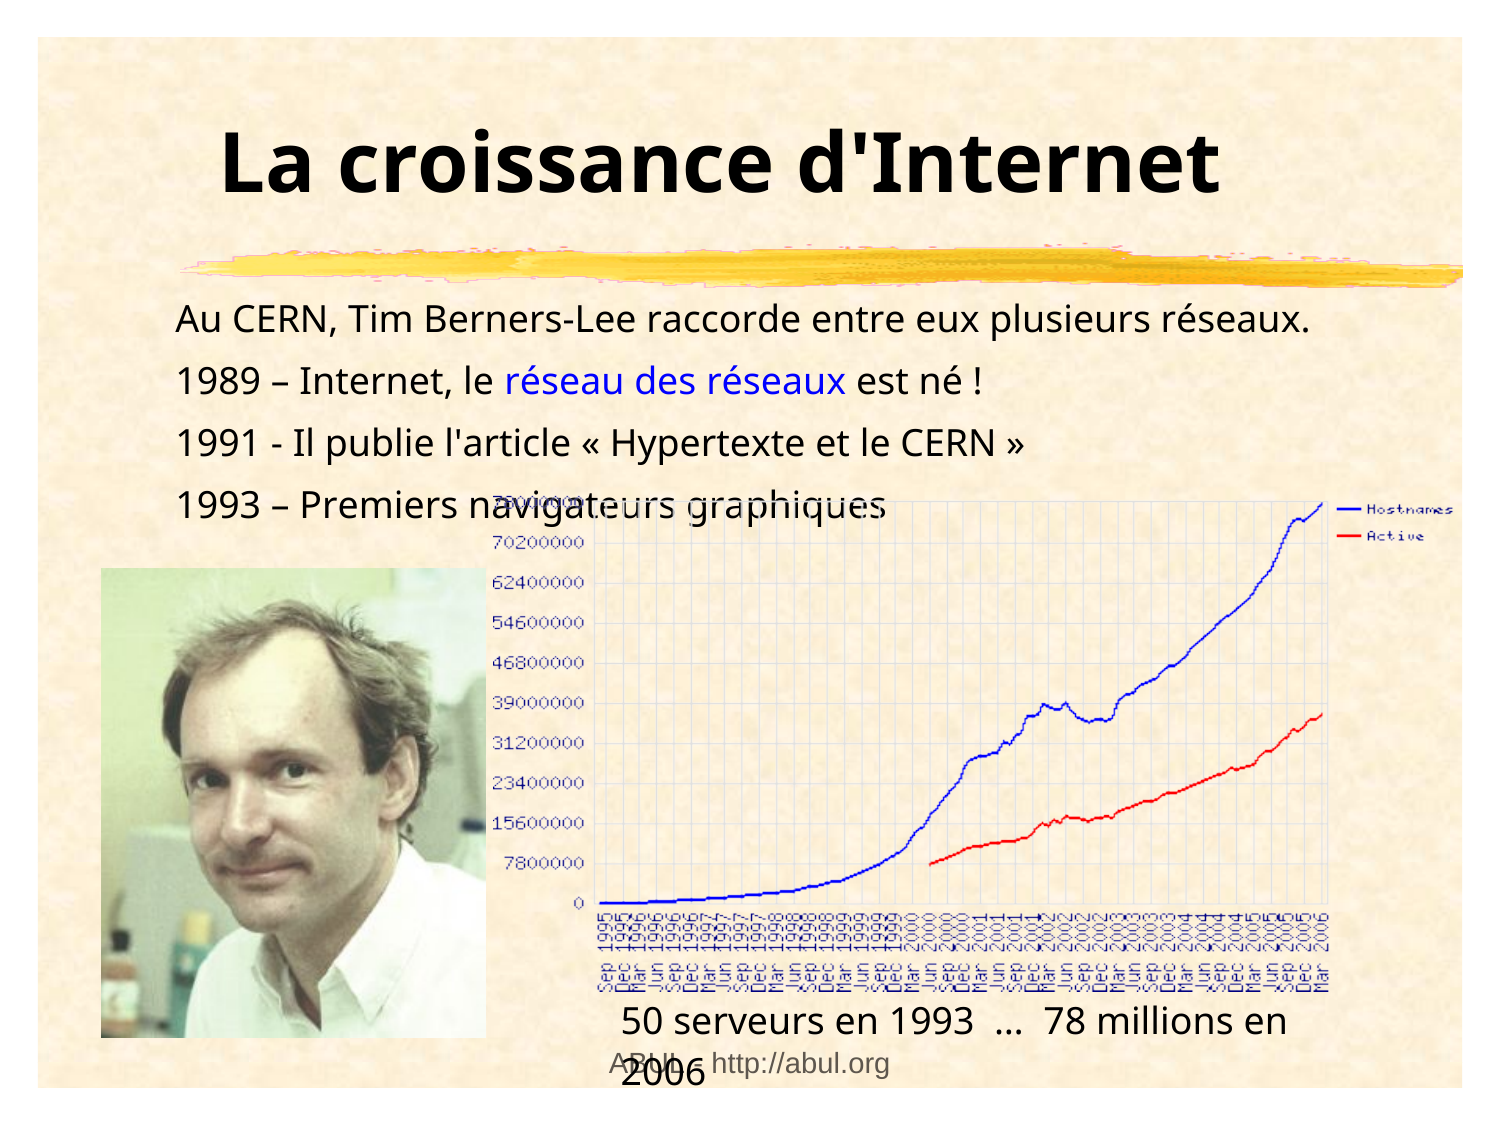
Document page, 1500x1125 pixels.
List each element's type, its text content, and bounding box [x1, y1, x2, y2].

text_box Au CERN, Tim Berners-Lee raccorde entre eux plusieurs réseaux. 1989 – Internet, le réseau des réseaux est né ! 1991 - Il publie l'article « Hypertexte et le CERN » 1993 – Premiers navigateurs graphiques [80, 292, 1445, 526]
picture [37, 37, 1463, 1088]
text_box 50 serveurs en 1993 … 78 millions en 2006 [605, 992, 1387, 1047]
title La croissance d'Internet [203, 72, 1439, 248]
